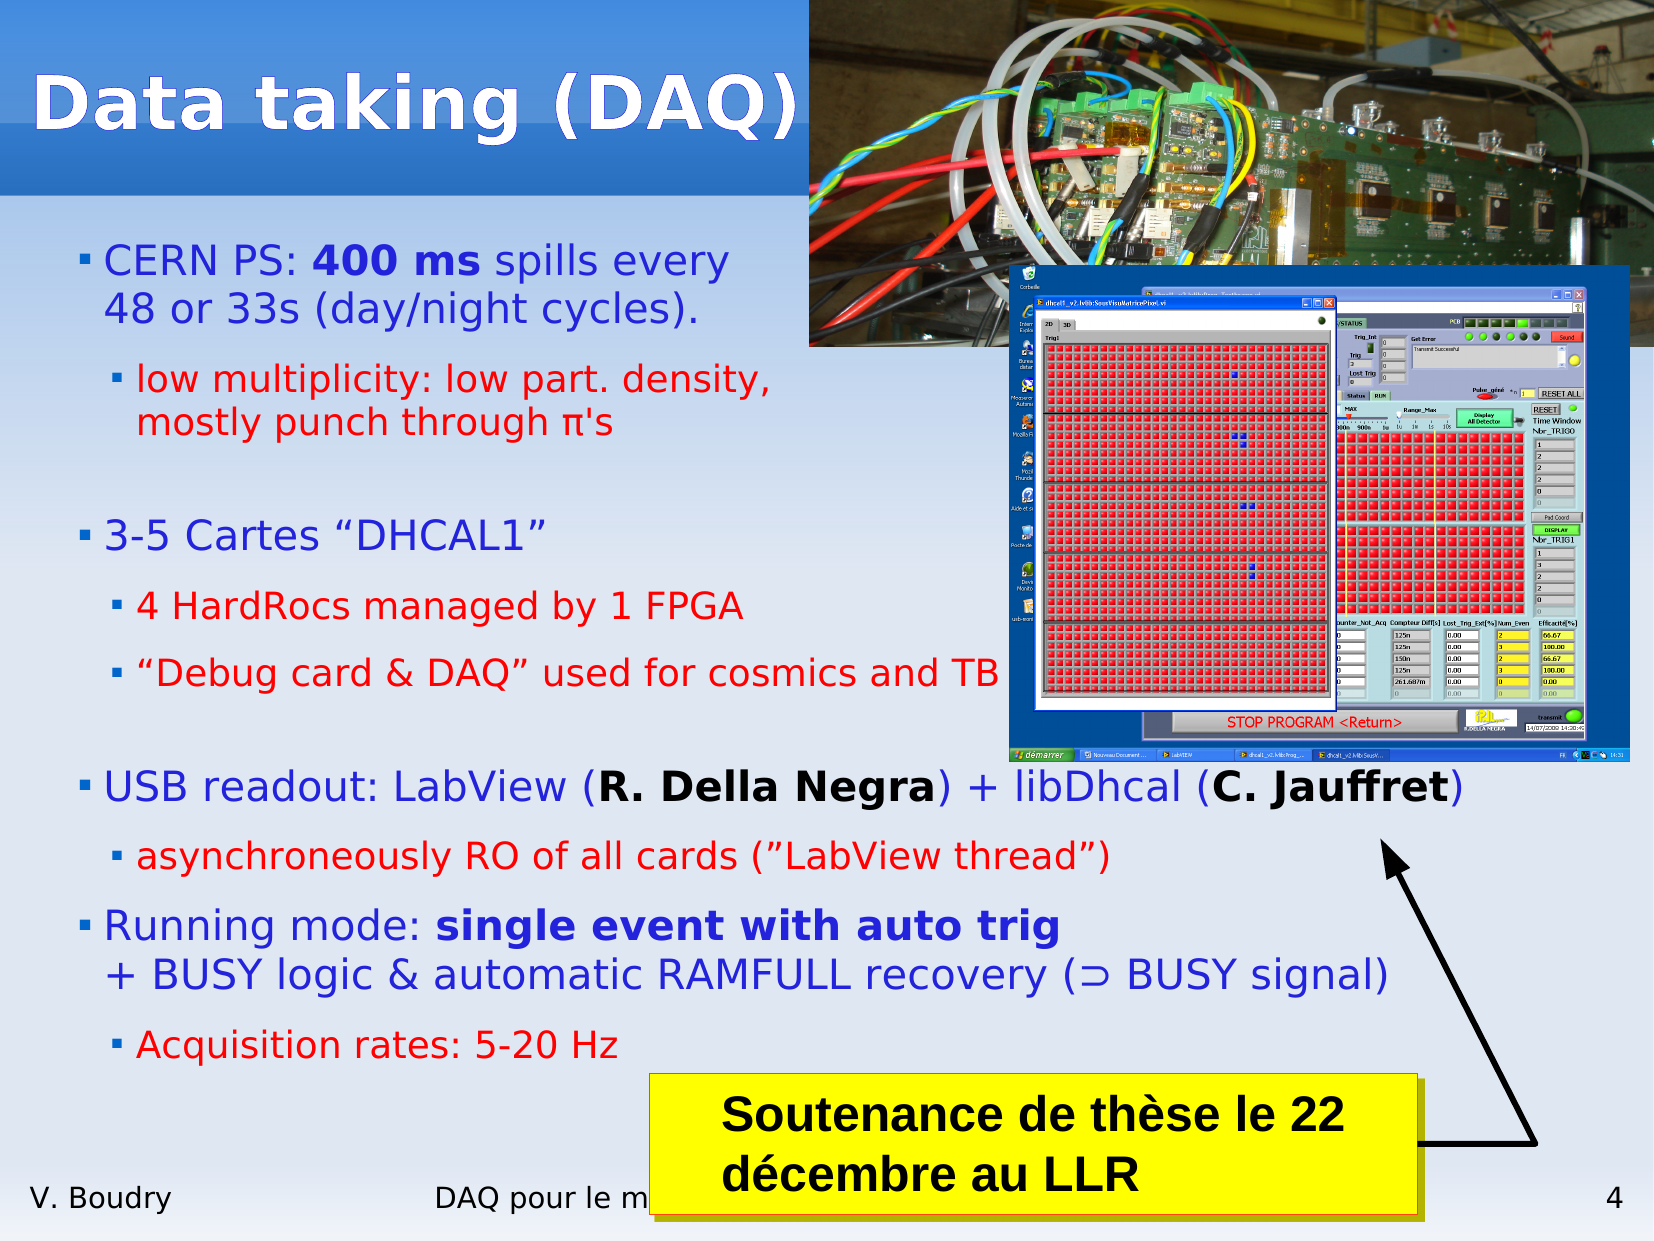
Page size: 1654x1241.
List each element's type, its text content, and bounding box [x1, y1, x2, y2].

picture [0, 0, 1654, 1241]
title Data taking (DAQ) [29, 0, 809, 208]
text_box Soutenance de thèse le 22 décembre au LLR [649, 1073, 1418, 1215]
list CERN PS: 400 ms spills every 48 or 33s (day/night cycles). low multiplicity: low part. density, mostly punch through π's 3-5 Cartes “DHCAL1” 4 HardRocs managed by 1 FPGA “Debug card & DAQ” used for cosmics and TB USB readout: LabView (R. Della Negra) + libDhcal (C. Jauffret) asynchroneously RO of all cards (”LabView thread”) Running mode: single event with auto trig + BUSY logic & automatic RAMFULL recovery (⊃ BUSY signal) Acquisition rates: 5-20 Hz [59, 236, 1595, 1140]
